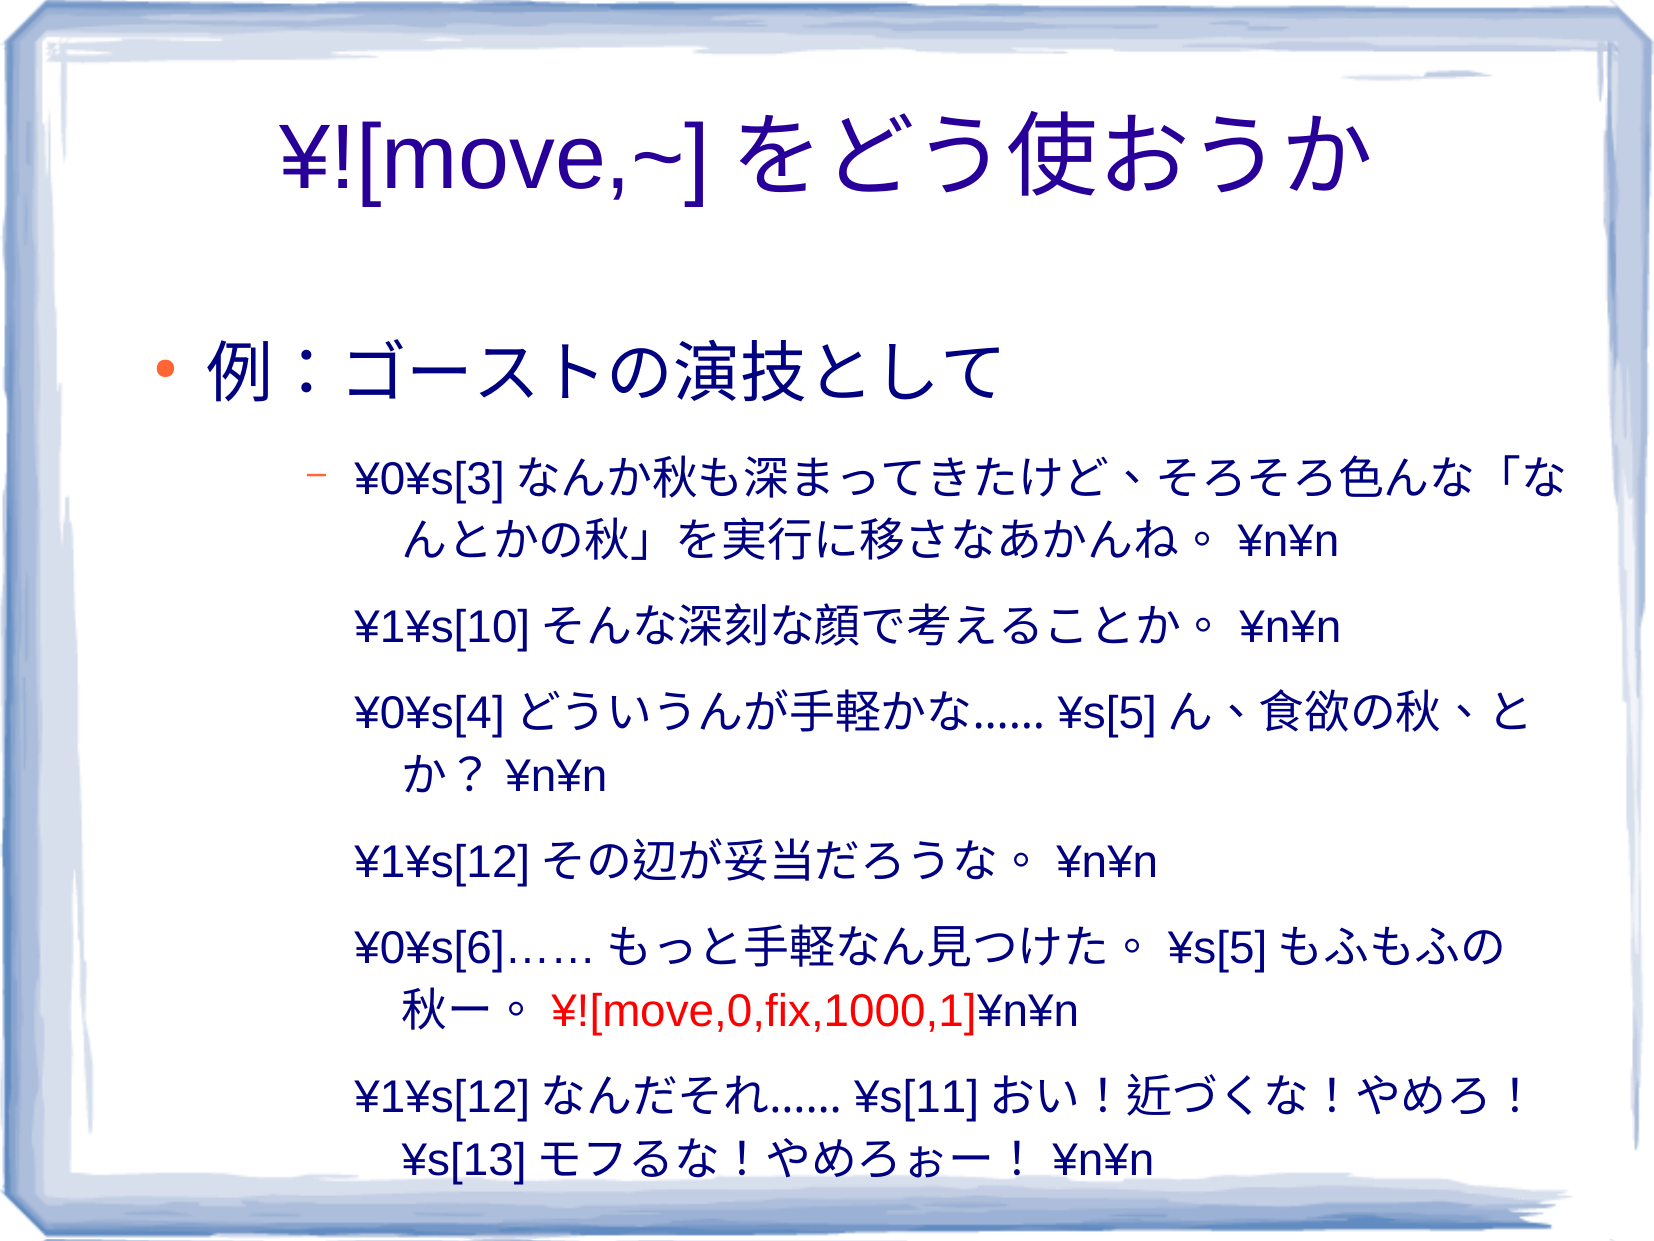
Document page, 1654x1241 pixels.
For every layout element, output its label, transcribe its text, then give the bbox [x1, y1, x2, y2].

picture [0, 0, 1654, 1241]
list 例：ゴーストの演技として ¥0¥s[3]なんか秋も深まってきたけど、そろそろ色んな「なんとかの秋」を実行に移さなあかんね。¥n¥n ¥1¥s[10]そんな深刻な顔で考えることか。¥n¥n ¥0¥s[4]どういうんが手軽かな……¥s[5]ん、食欲の秋、とか？¥n¥n ¥1¥s[12]その辺が妥当だろうな。¥n¥n ¥0¥s[6]……もっと手軽なん見つけた。¥s[5]もふもふの秋ー。¥![move,0,fix,1000,1]¥n¥n ¥1¥s[12]なんだそれ……¥s[11]おい！近づくな！やめろ！¥s[13]モフるな！やめろぉー！¥n¥n [118, 324, 1571, 1178]
title ¥![move,~]をどう使おうか [82, 49, 1571, 257]
